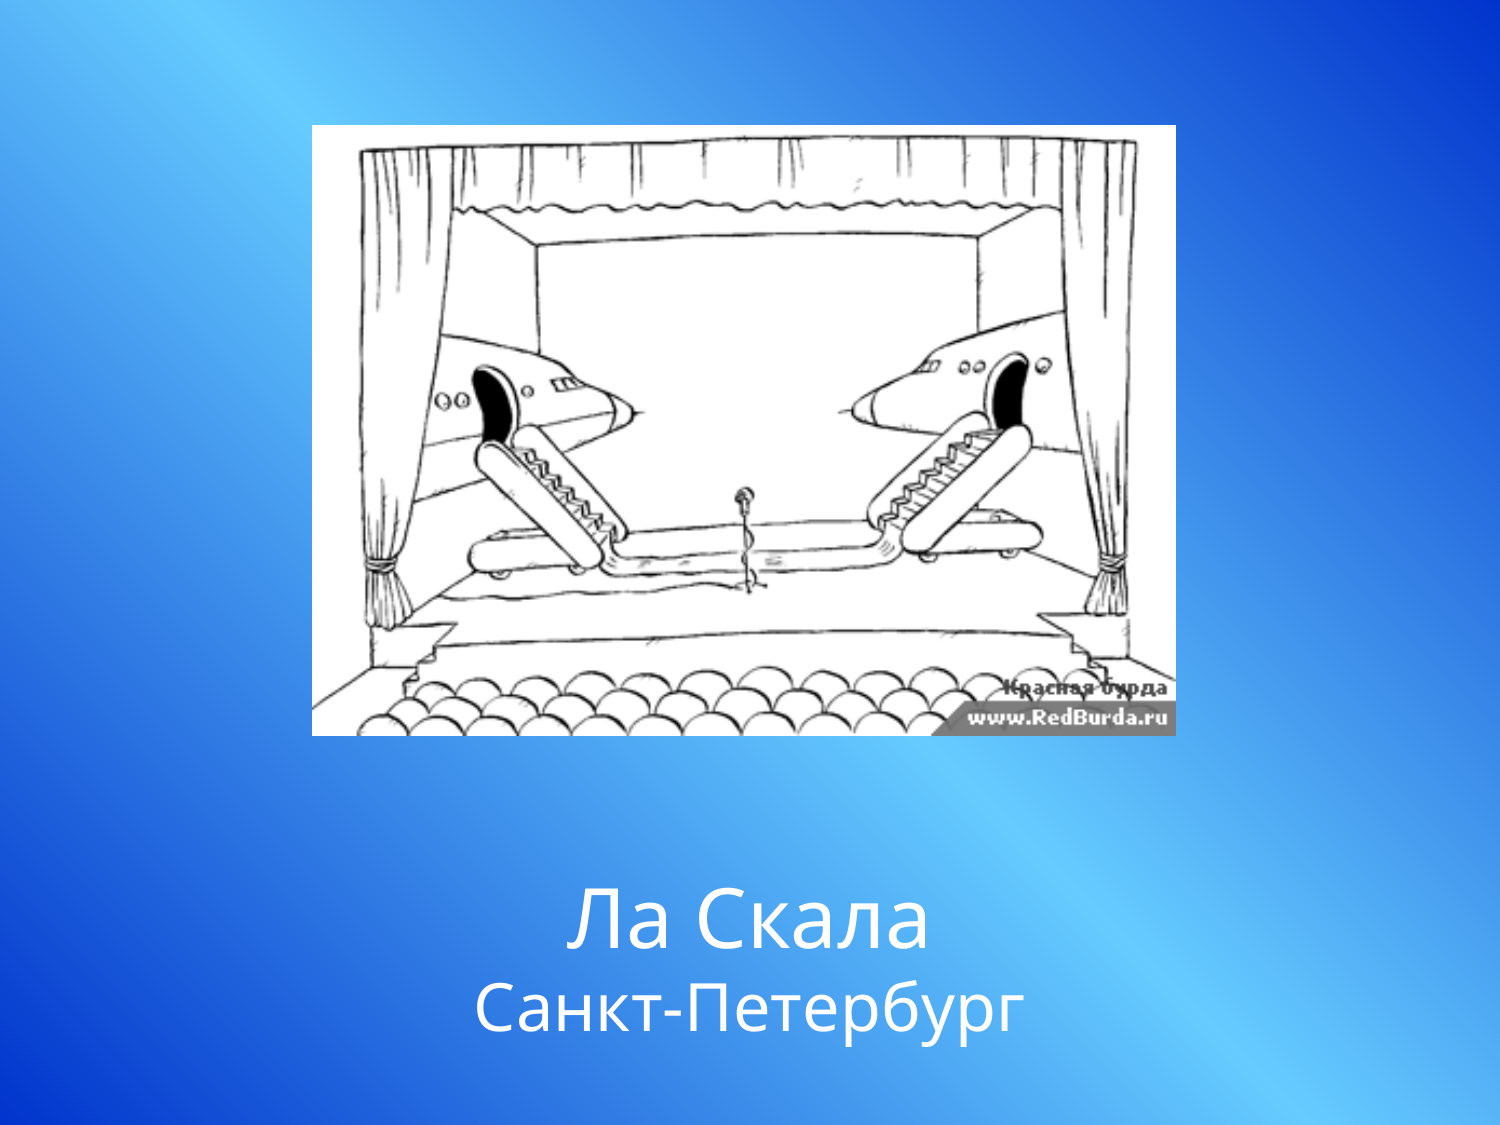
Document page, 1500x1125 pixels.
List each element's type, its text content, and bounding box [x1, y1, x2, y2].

picture [312, 125, 1176, 736]
text_box Ла Скала Санкт-Петербург [112, 834, 1388, 1076]
